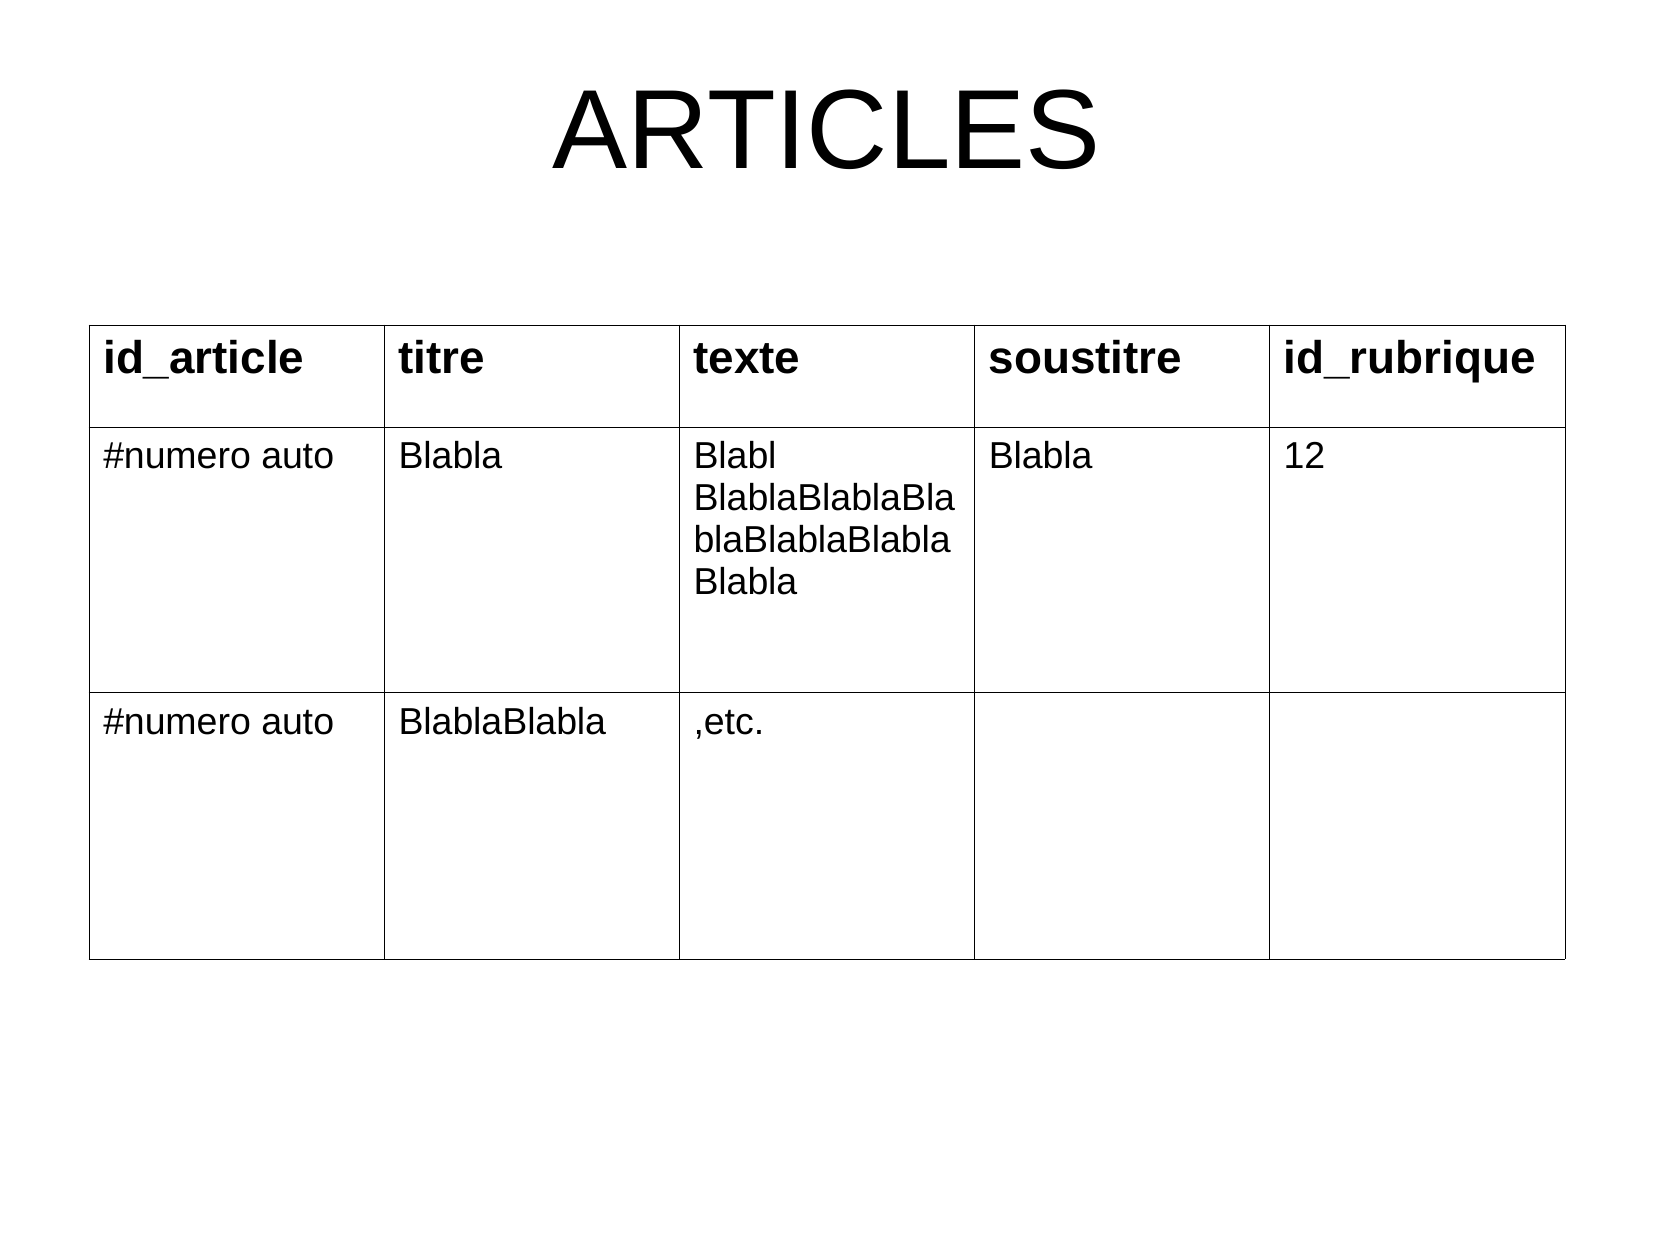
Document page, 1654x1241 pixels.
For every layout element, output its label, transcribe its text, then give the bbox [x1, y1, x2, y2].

table_cell Blabla [385, 428, 679, 692]
table_header ARTICLES [90, 60, 1565, 325]
table_cell Blabla [975, 428, 1269, 692]
table_cell id_article [90, 326, 384, 427]
table_cell id_rubrique [1270, 326, 1565, 427]
table_cell 12 [1270, 428, 1565, 692]
table_cell ,etc. [680, 693, 974, 959]
table_cell [975, 693, 1269, 959]
table_cell BlablaBlabla [385, 693, 679, 959]
table_cell titre [385, 326, 679, 427]
table_cell #numero auto [90, 428, 384, 692]
table_cell Blabl BlablaBlablaBlablaBlablaBlablaBlabla [680, 428, 974, 692]
table_cell [1270, 693, 1565, 959]
table_cell texte [680, 326, 974, 427]
table_cell soustitre [975, 326, 1269, 427]
table_cell #numero auto [90, 693, 384, 959]
